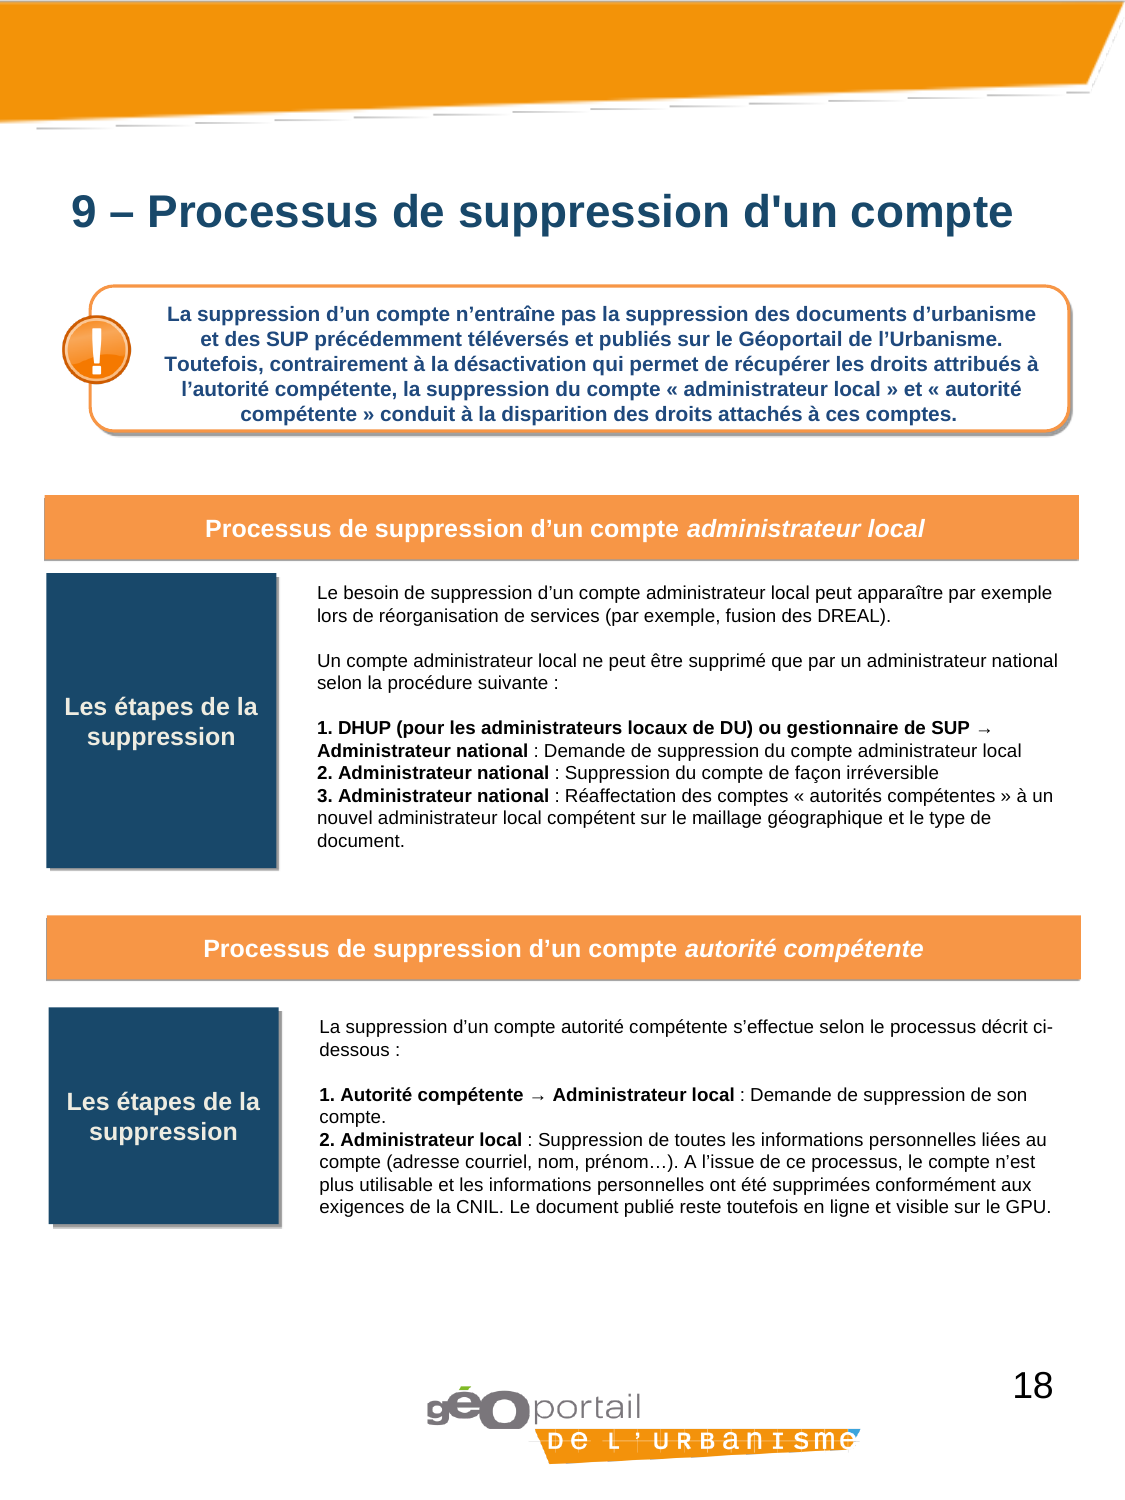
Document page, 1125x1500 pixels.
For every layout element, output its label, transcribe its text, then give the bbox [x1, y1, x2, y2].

title 9 – Processus de suppression d'un compte [56, 129, 1088, 288]
picture [60, 313, 132, 385]
text_box La suppression d’un compte n’entraîne pas la suppression des documents d’urbanisme et des SUP précédemment téléversés et publiés sur le Géoportail de l’Urbanisme. Toutefois, contrairement à la désactivation qui permet de récupérer les droits attribués à l’autorité compétente, la suppression du compte « administrateur local » et « autorité compétente » conduit à la disparition des droits attachés à ces comptes. [90, 285, 1069, 432]
text_box <numéro> [937, 1347, 1069, 1420]
text_box Les étapes de la suppression [46, 573, 277, 869]
text_box Processus de suppression d’un compte autorité compétente [46, 915, 1081, 980]
text_box La suppression d’un compte autorité compétente s’effectue selon le processus décrit ci-dessous : 1. Autorité compétente → Administrateur local : Demande de suppression de son compte. 2. Administrateur local : Suppression de toutes les informations personnelles liées au compte (adresse courriel, nom, prénom…). A l’issue de ce processus, le compte n’est plus utilisable et les informations personnelles ont été supprimées conformément aux exigences de la CNIL. Le document publié reste toutefois en ligne et visible sur le GPU. [304, 1007, 1085, 1226]
text_box Le besoin de suppression d’un compte administrateur local peut apparaître par exemple lors de réorganisation de services (par exemple, fusion des DREAL). Un compte administrateur local ne peut être supprimé que par un administrateur national selon la procédure suivante : 1. DHUP (pour les administrateurs locaux de DU) ou gestionnaire de SUP → Administrateur national : Demande de suppression du compte administrateur local 2. Administrateur national : Suppression du compte de façon irréversible 3. Administrateur national : Réaffectation des comptes « autorités compétentes » à un nouvel administrateur local compétent sur le maillage géographique et le type de document. [302, 573, 1083, 859]
text_box Processus de suppression d’un compte administrateur local [44, 495, 1079, 560]
text_box Les étapes de la suppression [48, 1007, 279, 1225]
picture [391, 1245, 892, 1500]
